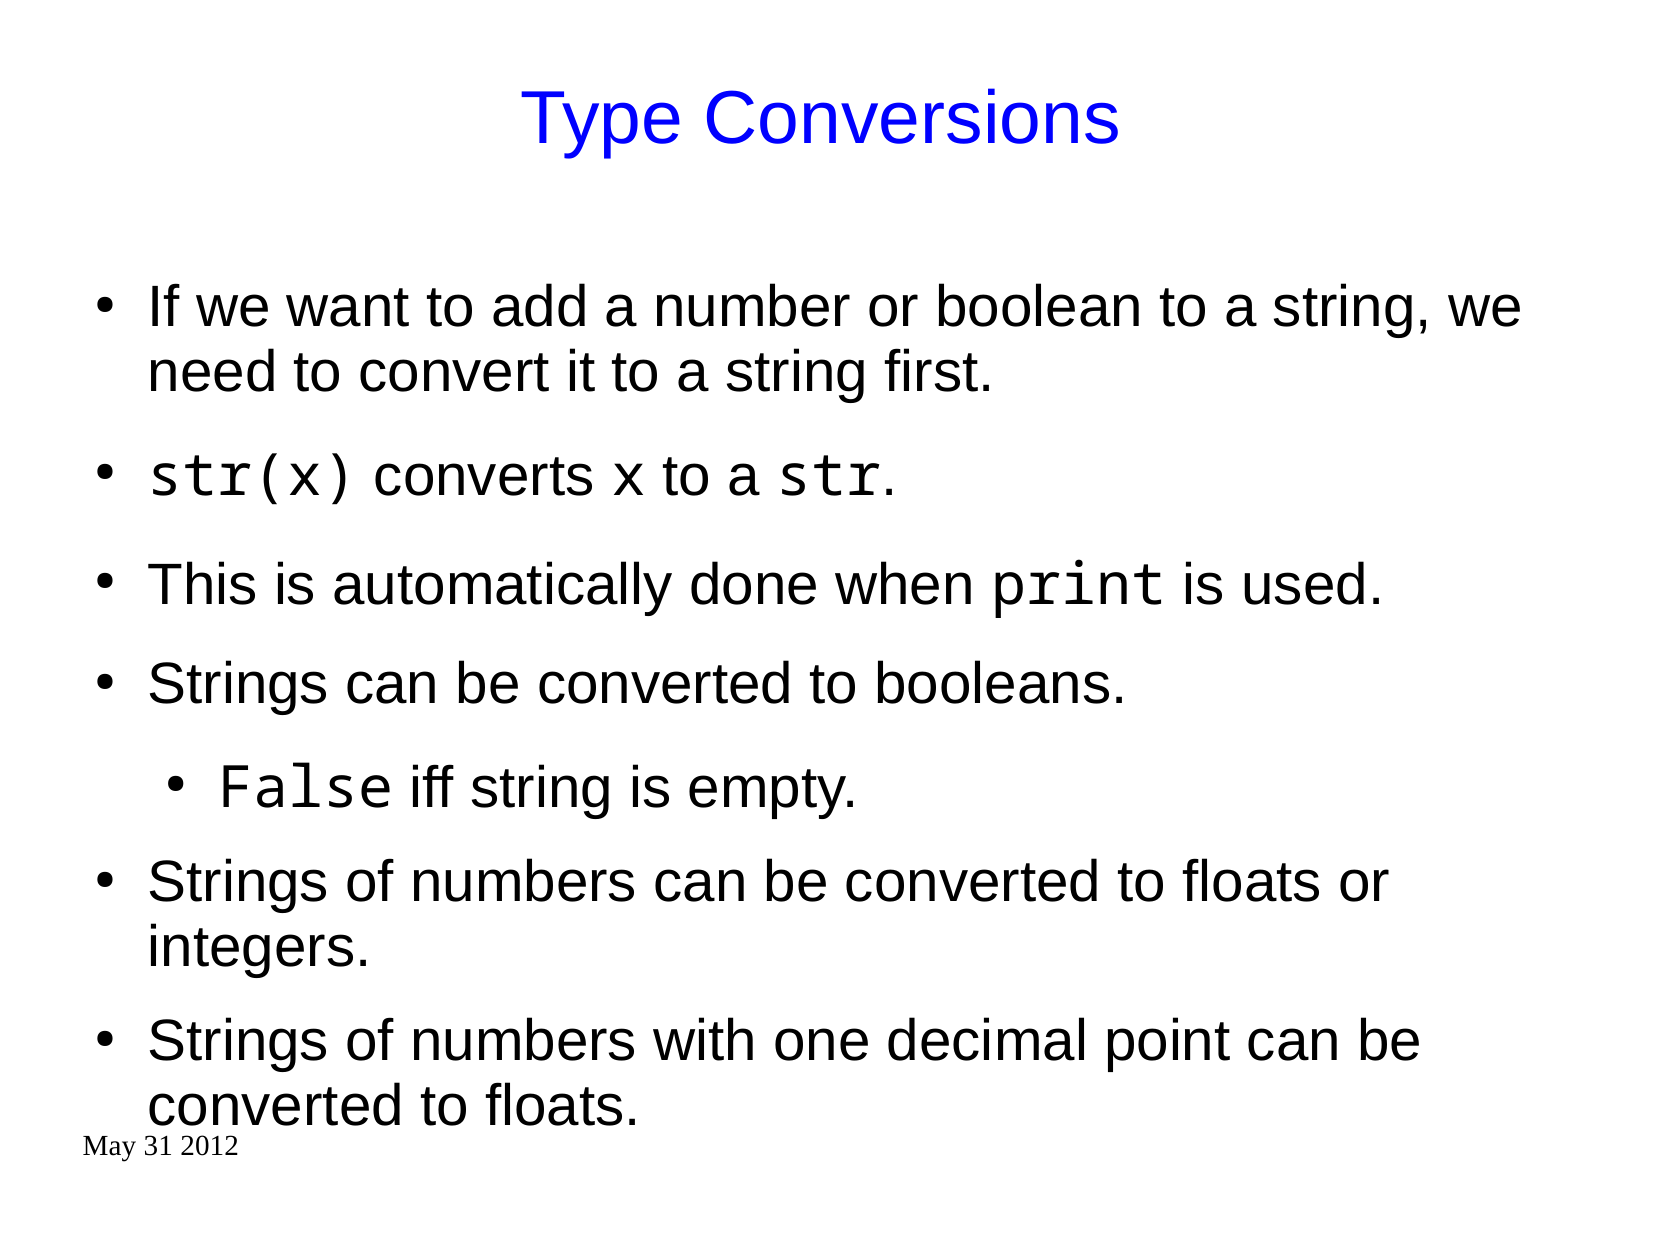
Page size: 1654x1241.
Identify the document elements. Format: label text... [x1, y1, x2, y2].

title Type Conversions [76, 58, 1565, 178]
list If we want to add a number or boolean to a string, we need to convert it to a string first. str(x) converts x to a str. This is automatically done when print is used. Strings can be converted to booleans. False iff string is empty. Strings of numbers can be converted to floats or integers. Strings of numbers with one decimal point can be converted to floats. [76, 274, 1565, 1102]
